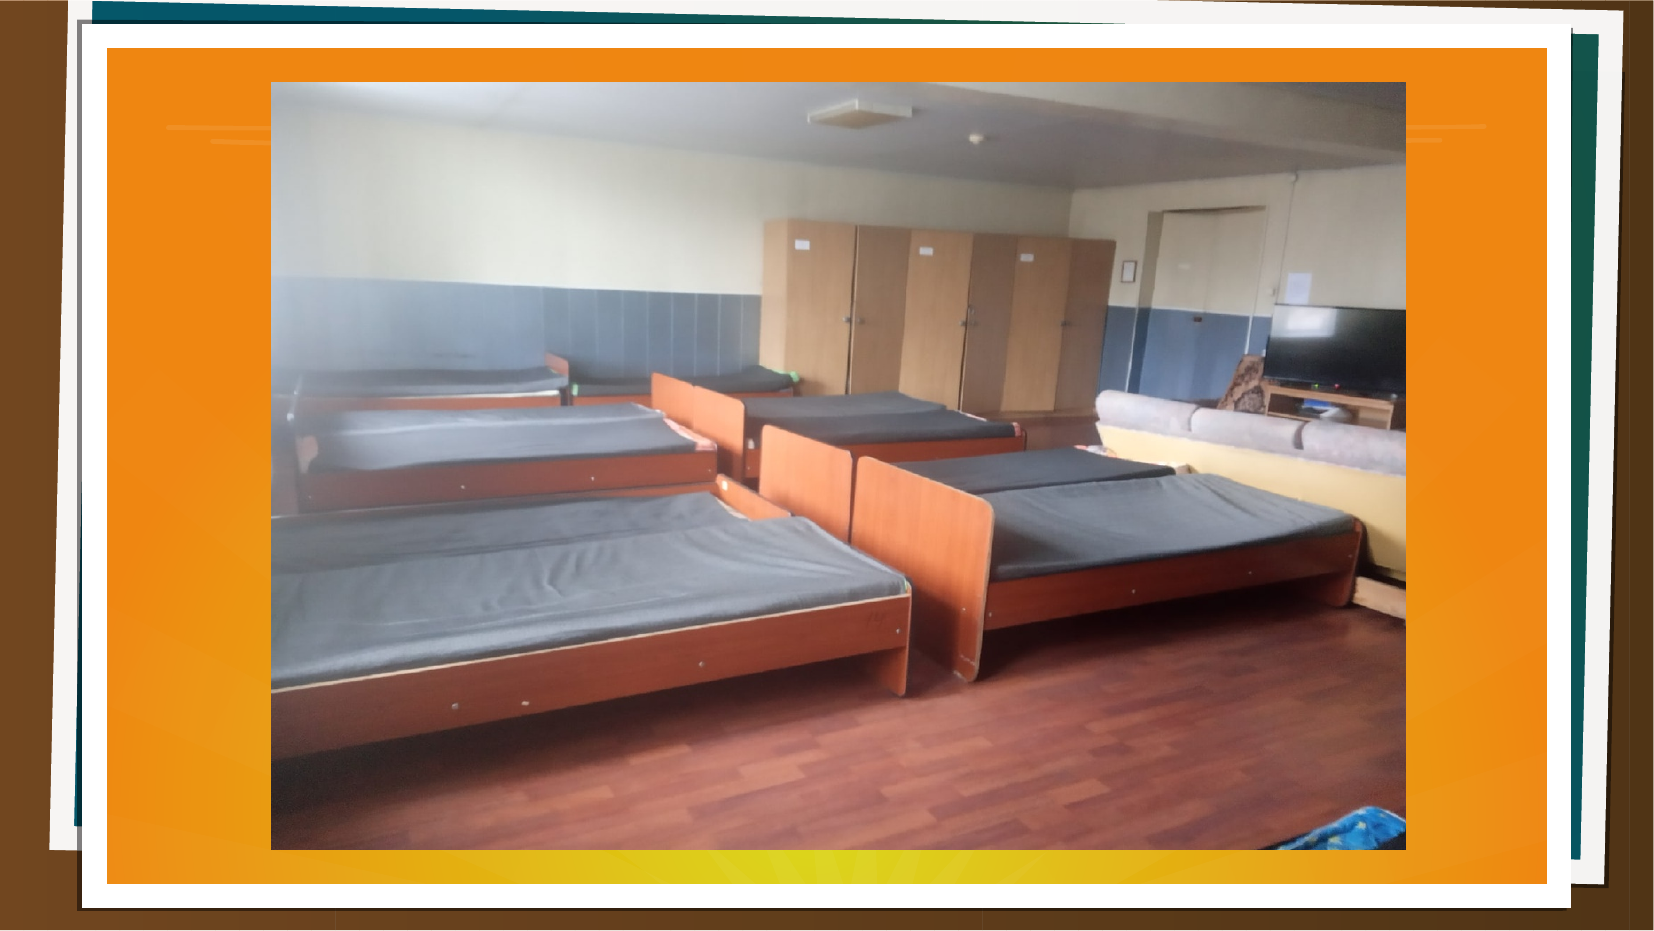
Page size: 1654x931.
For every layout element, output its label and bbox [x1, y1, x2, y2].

picture [271, 82, 1406, 850]
